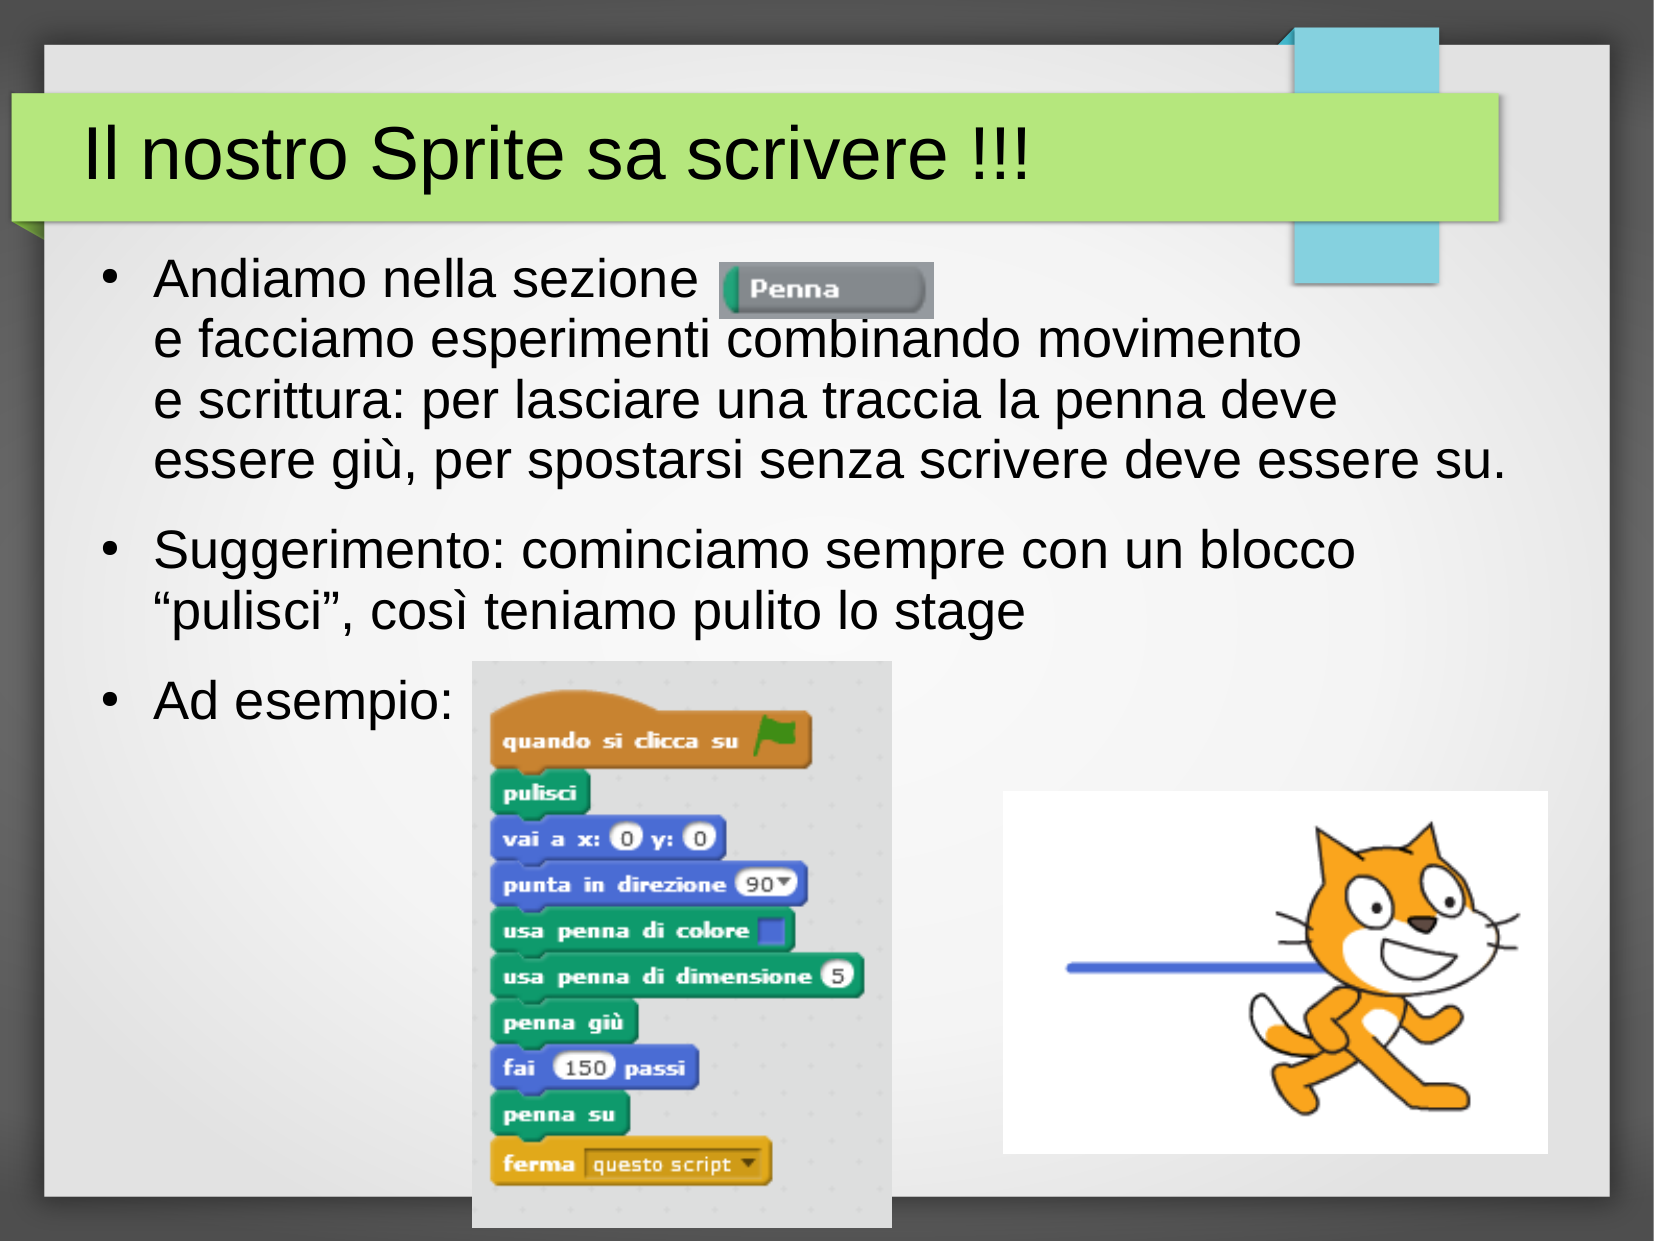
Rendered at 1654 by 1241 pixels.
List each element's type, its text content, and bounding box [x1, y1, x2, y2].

list Andiamo nella sezione e facciamo esperimenti combinando movimento e scrittura: per lasciare una traccia la penna deve essere giù, per spostarsi senza scrivere deve essere su. Suggerimento: cominciamo sempre con un blocco “pulisci”, così teniamo pulito lo stage Ad esempio: [82, 248, 1571, 1040]
picture [0, 0, 1654, 1241]
title Il nostro Sprite sa scrivere !!! [82, 94, 1264, 213]
